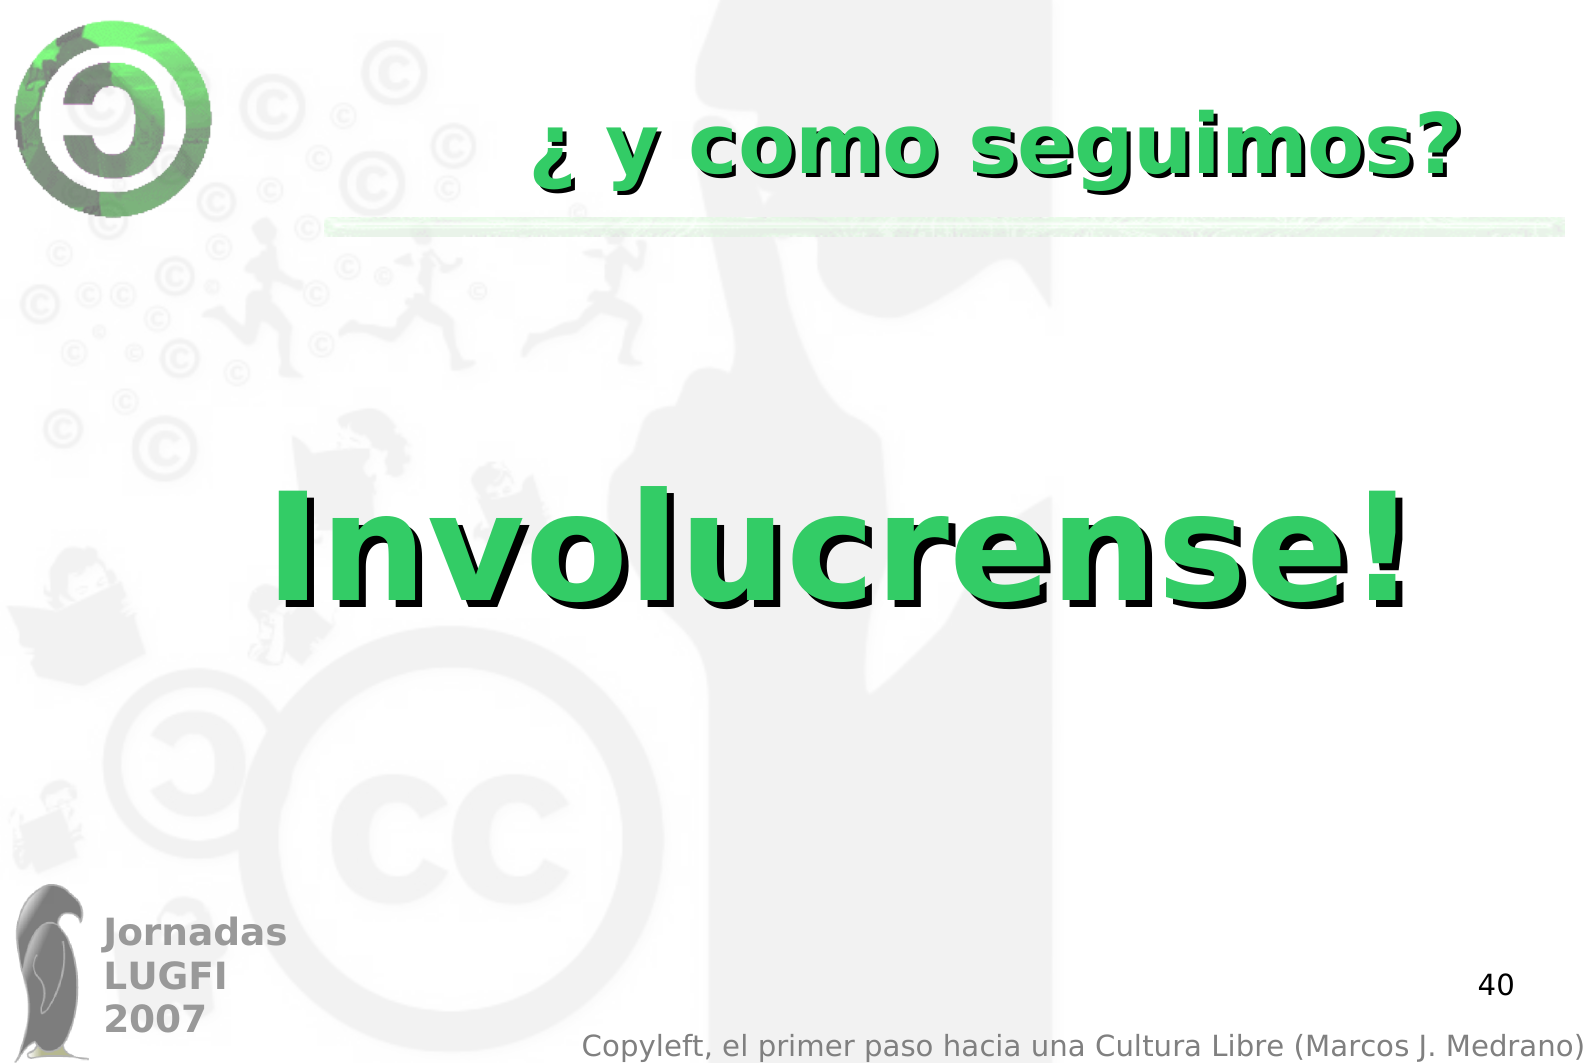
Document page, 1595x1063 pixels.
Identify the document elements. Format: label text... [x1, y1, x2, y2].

text_box Involucrense! [250, 454, 1433, 644]
text_box ¿ y como seguimos? [513, 88, 1560, 201]
